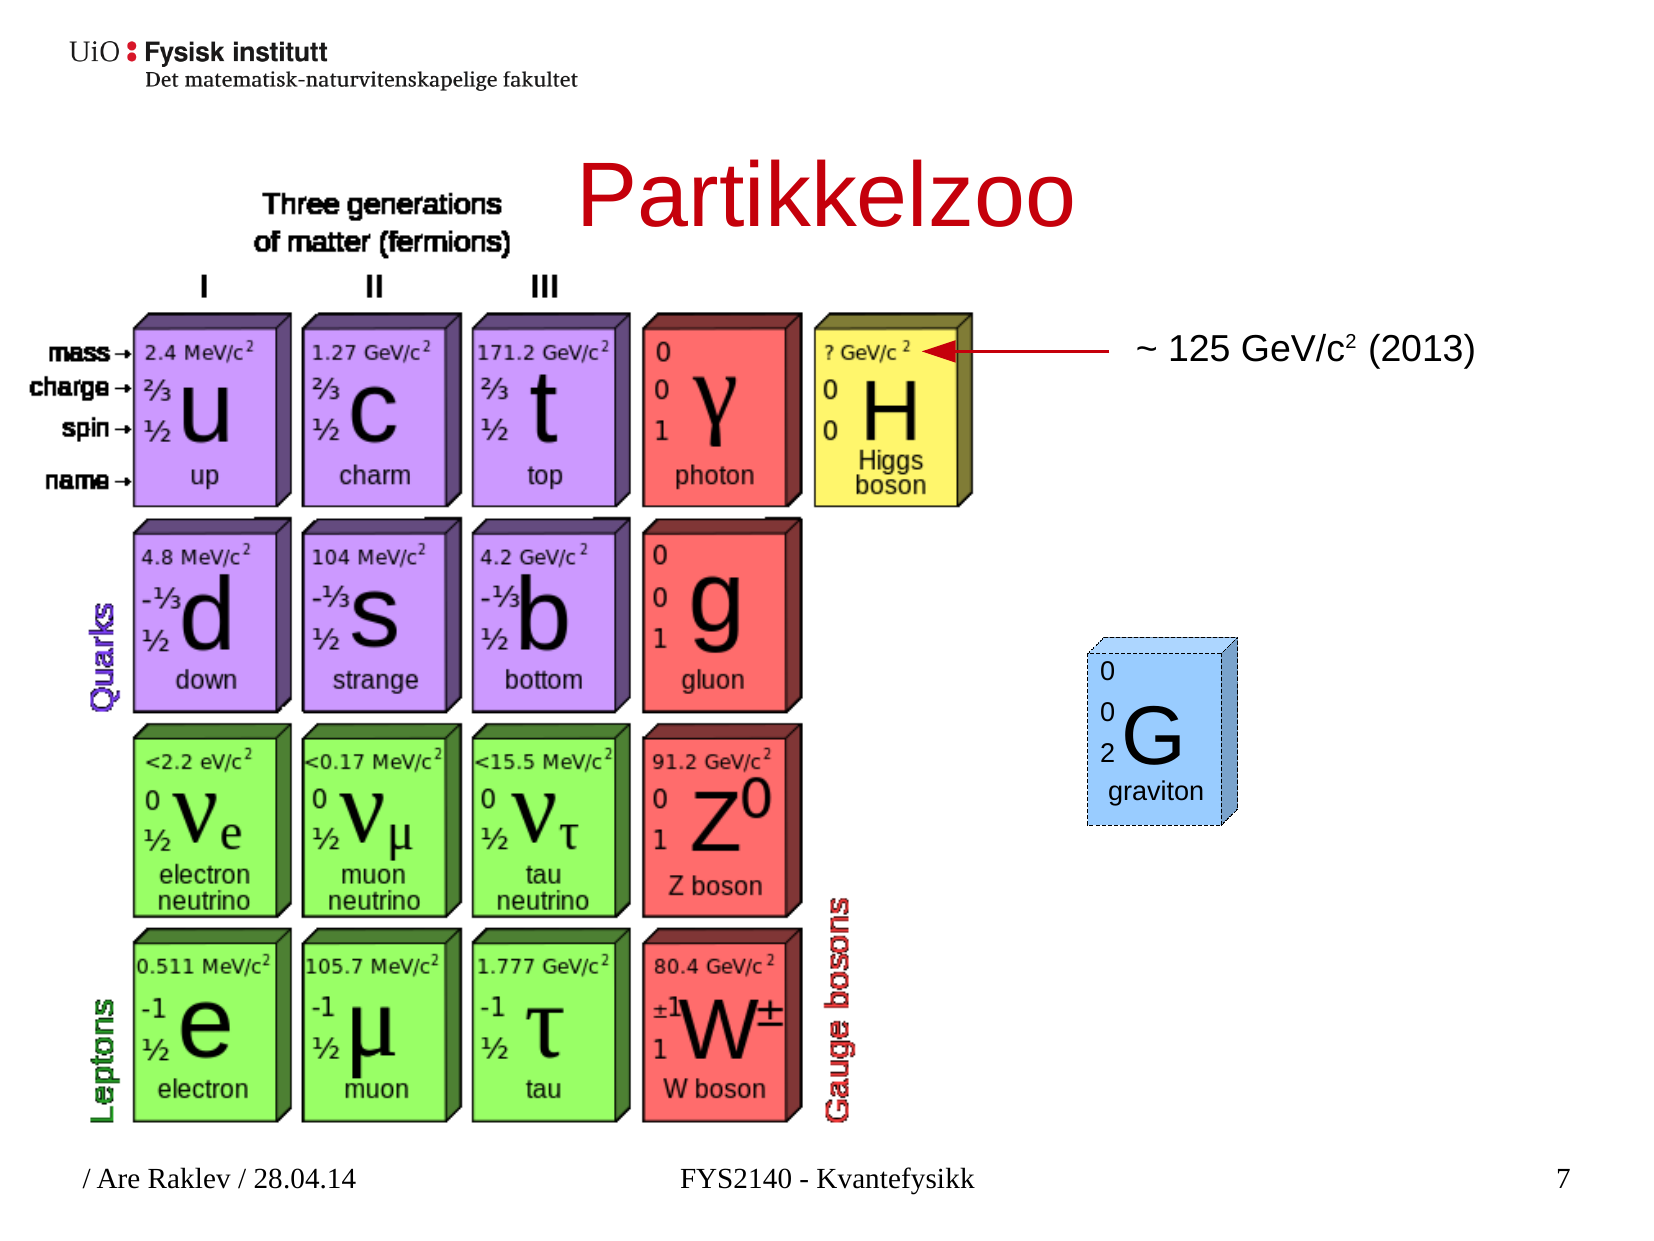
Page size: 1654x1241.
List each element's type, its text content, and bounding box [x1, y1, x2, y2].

text_box [1087, 776, 1233, 826]
text_box G [1123, 682, 1232, 768]
text_box [1123, 637, 1238, 768]
text_box 0 [1085, 689, 1123, 730]
title Partikkelzoo [82, 90, 1571, 298]
text_box graviton [1093, 768, 1281, 814]
text_box ~ 125 GeV/c2 (2013) [1121, 319, 1497, 377]
text_box 2 [1085, 730, 1123, 776]
picture [68, 37, 581, 93]
text_box 0 [1085, 648, 1123, 689]
picture [0, 167, 1006, 1149]
